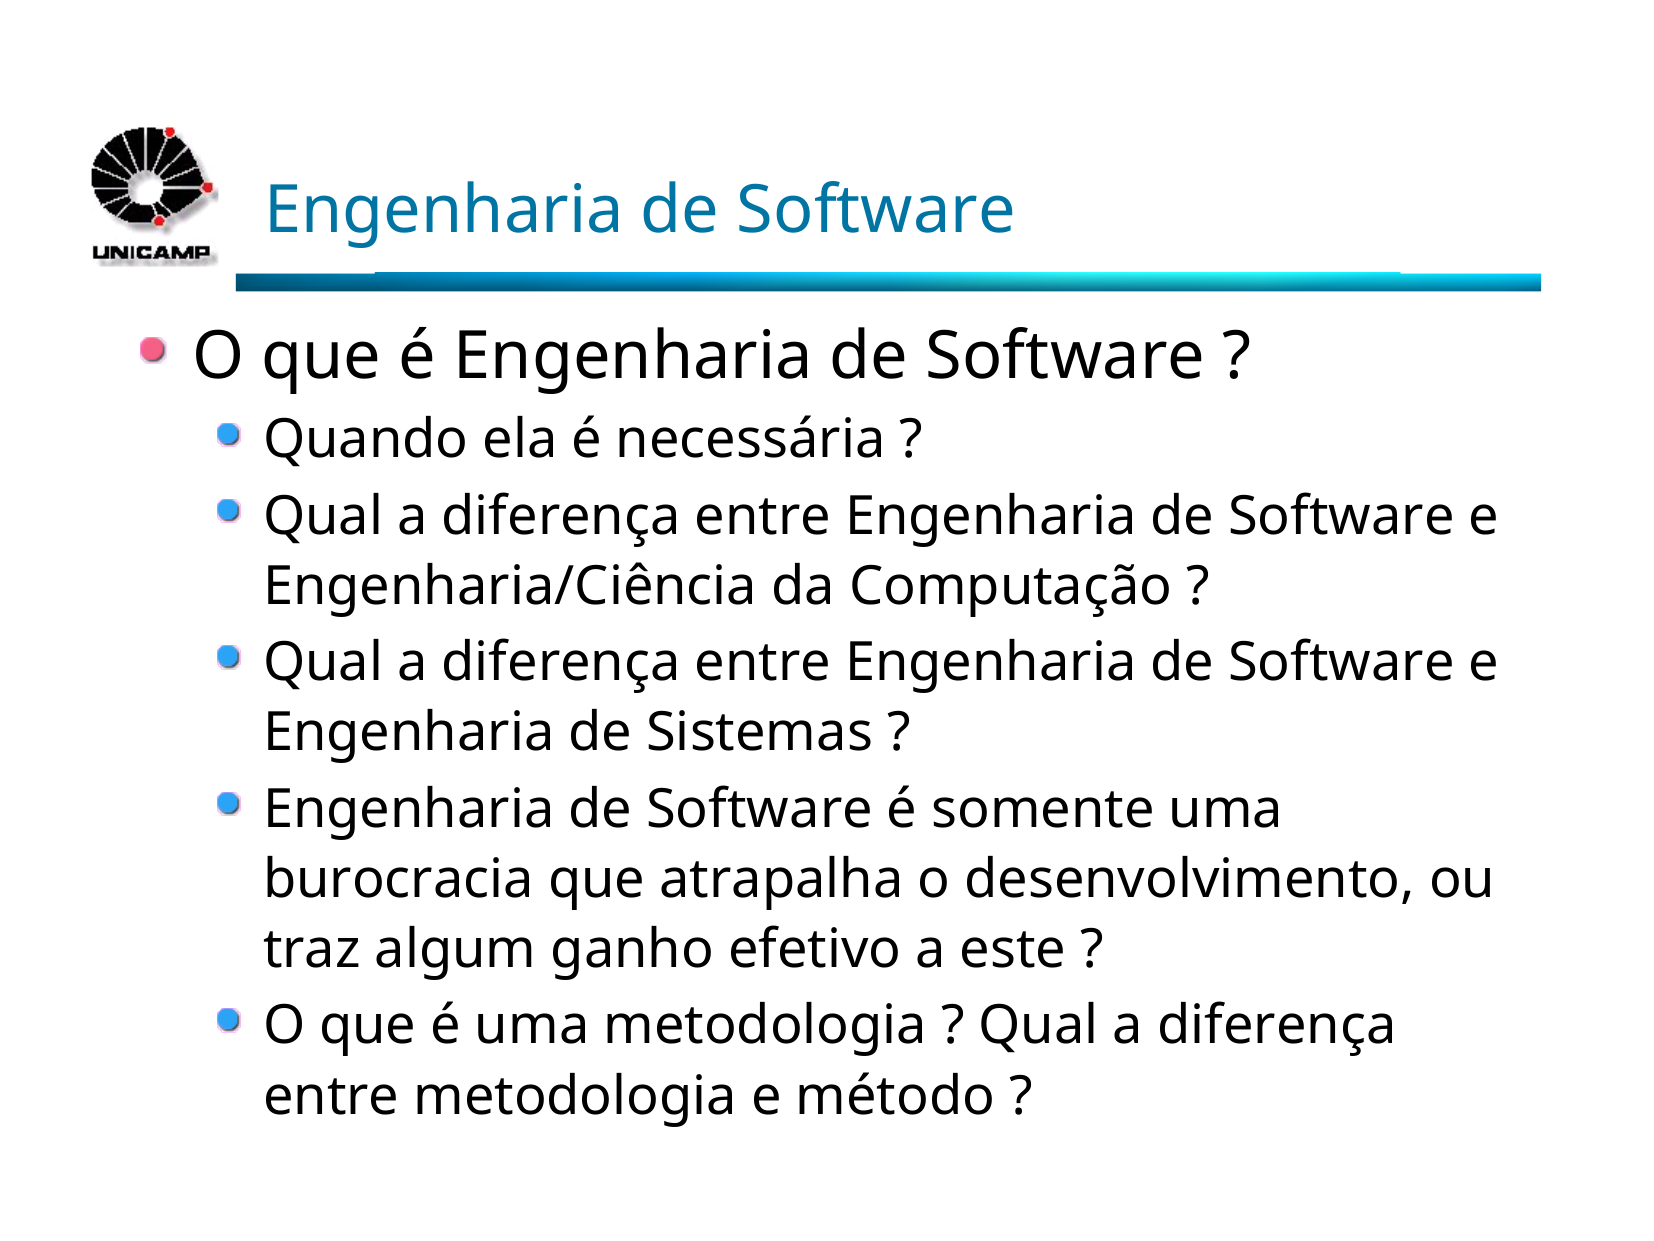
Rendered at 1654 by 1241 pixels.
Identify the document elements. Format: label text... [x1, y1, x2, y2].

title Engenharia de Software [264, 57, 1534, 250]
picture [125, 272, 1654, 295]
list O que é Engenharia de Software ? Quando ela é necessária ? Qual a diferença entre Engenharia de Software e Engenharia/Ciência da Computação ? Qual a diferença entre Engenharia de Software e Engenharia de Sistemas ? Engenharia de Software é somente uma burocracia que atrapalha o desenvolvimento, ou traz algum ganho efetivo a este ? O que é uma metodologia ? Qual a diferença entre metodologia e método ? [121, 309, 1534, 1167]
